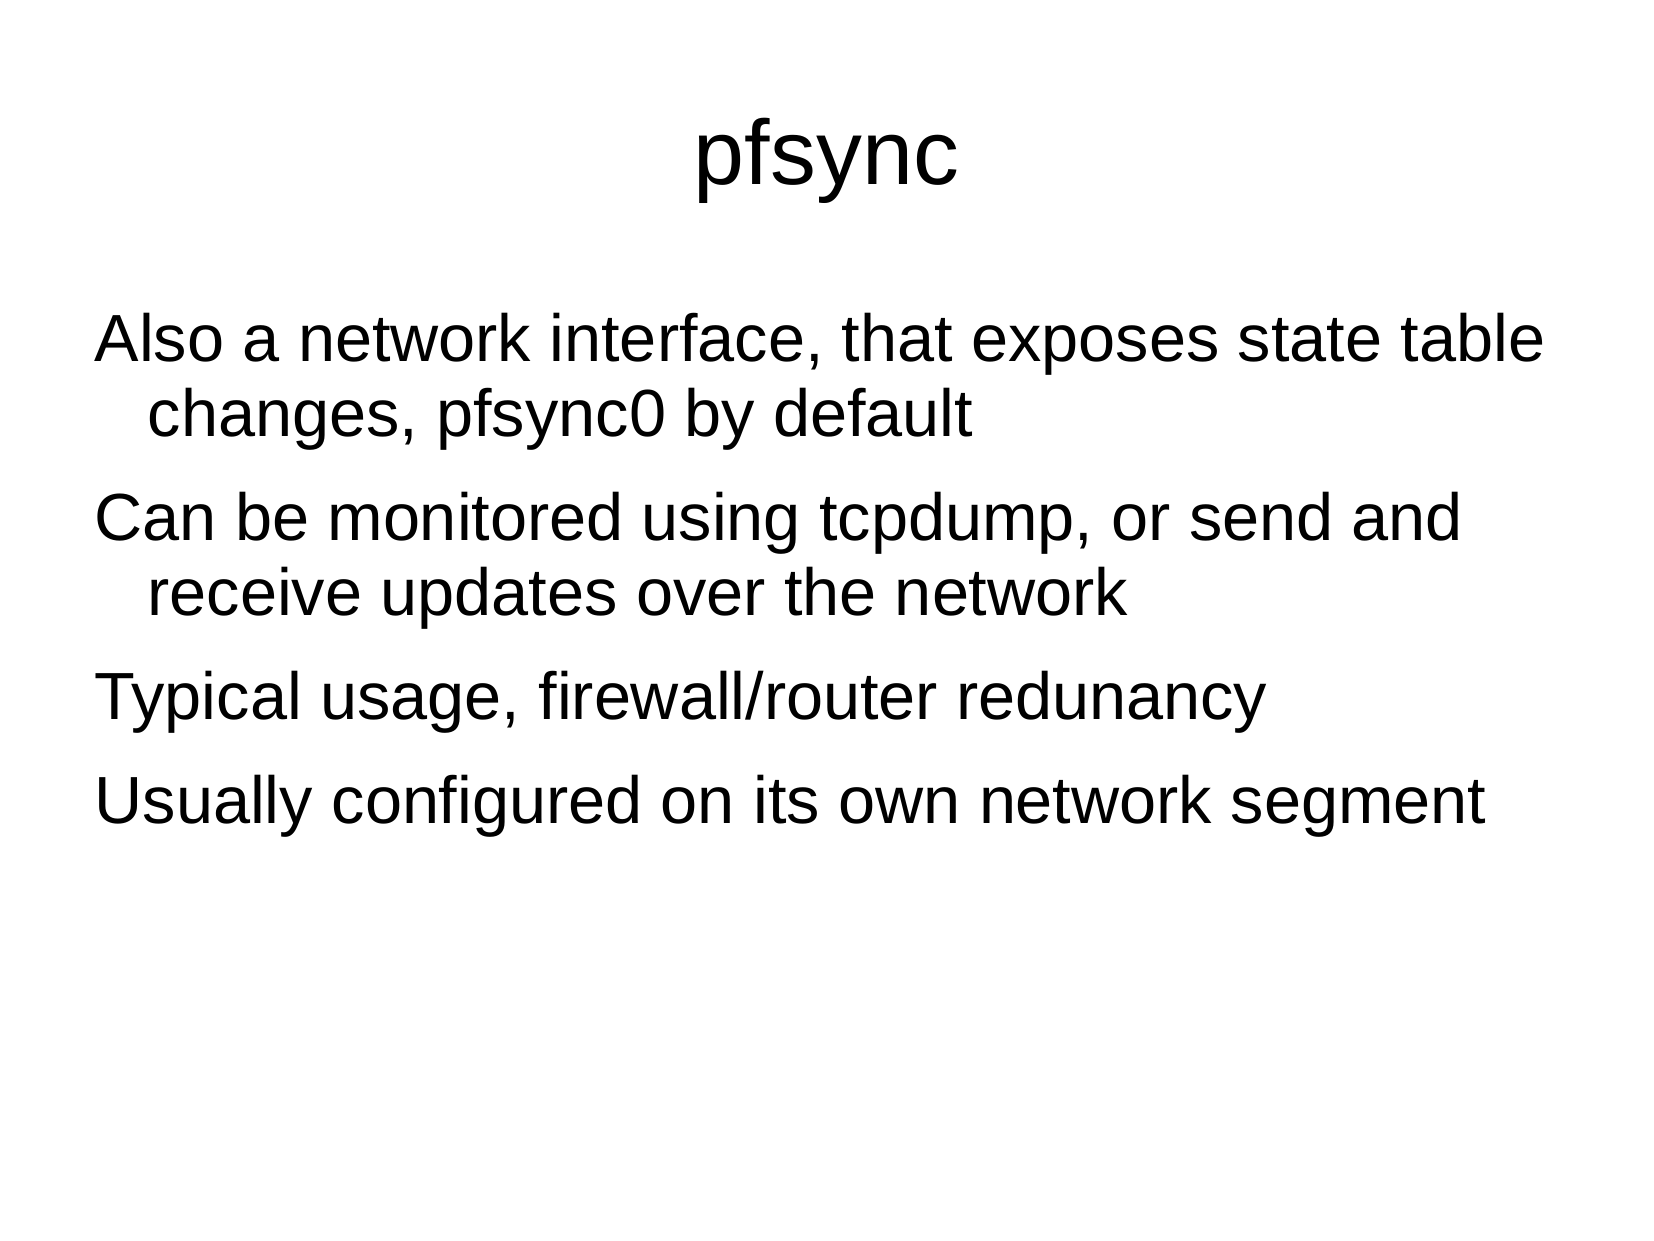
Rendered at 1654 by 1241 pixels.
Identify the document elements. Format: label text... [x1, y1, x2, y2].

title pfsync [82, 56, 1571, 250]
list Also a network interface, that exposes state table changes, pfsync0 by default Can be monitored using tcpdump, or send and receive updates over the network Typical usage, firewall/router redunancy Usually configured on its own network segment [76, 301, 1565, 1105]
